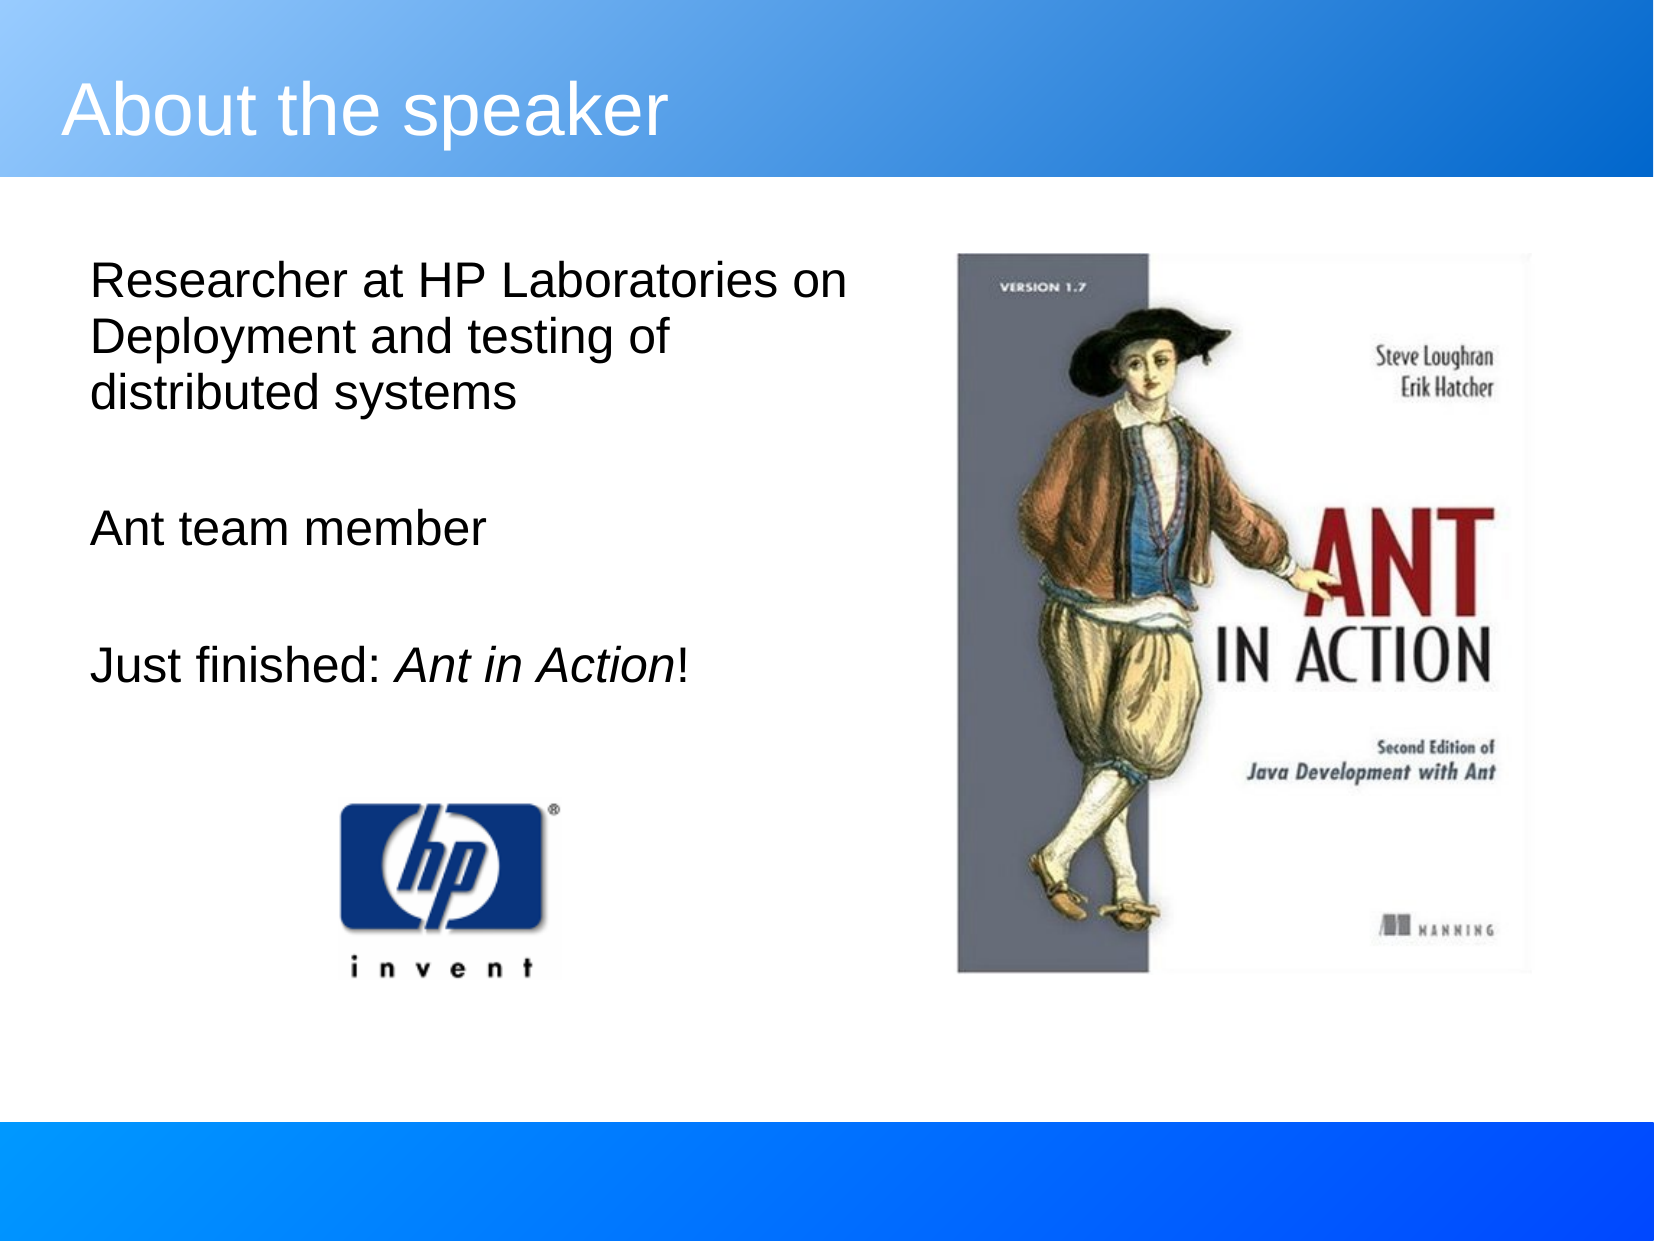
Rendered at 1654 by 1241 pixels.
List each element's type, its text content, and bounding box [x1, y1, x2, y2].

picture [885, 253, 1607, 975]
picture [338, 797, 562, 980]
title About the speaker [61, 35, 1388, 185]
list Researcher at HP Laboratories on Deployment and testing of distributed systems Ant team member Just finished: Ant in Action! [60, 230, 857, 1100]
